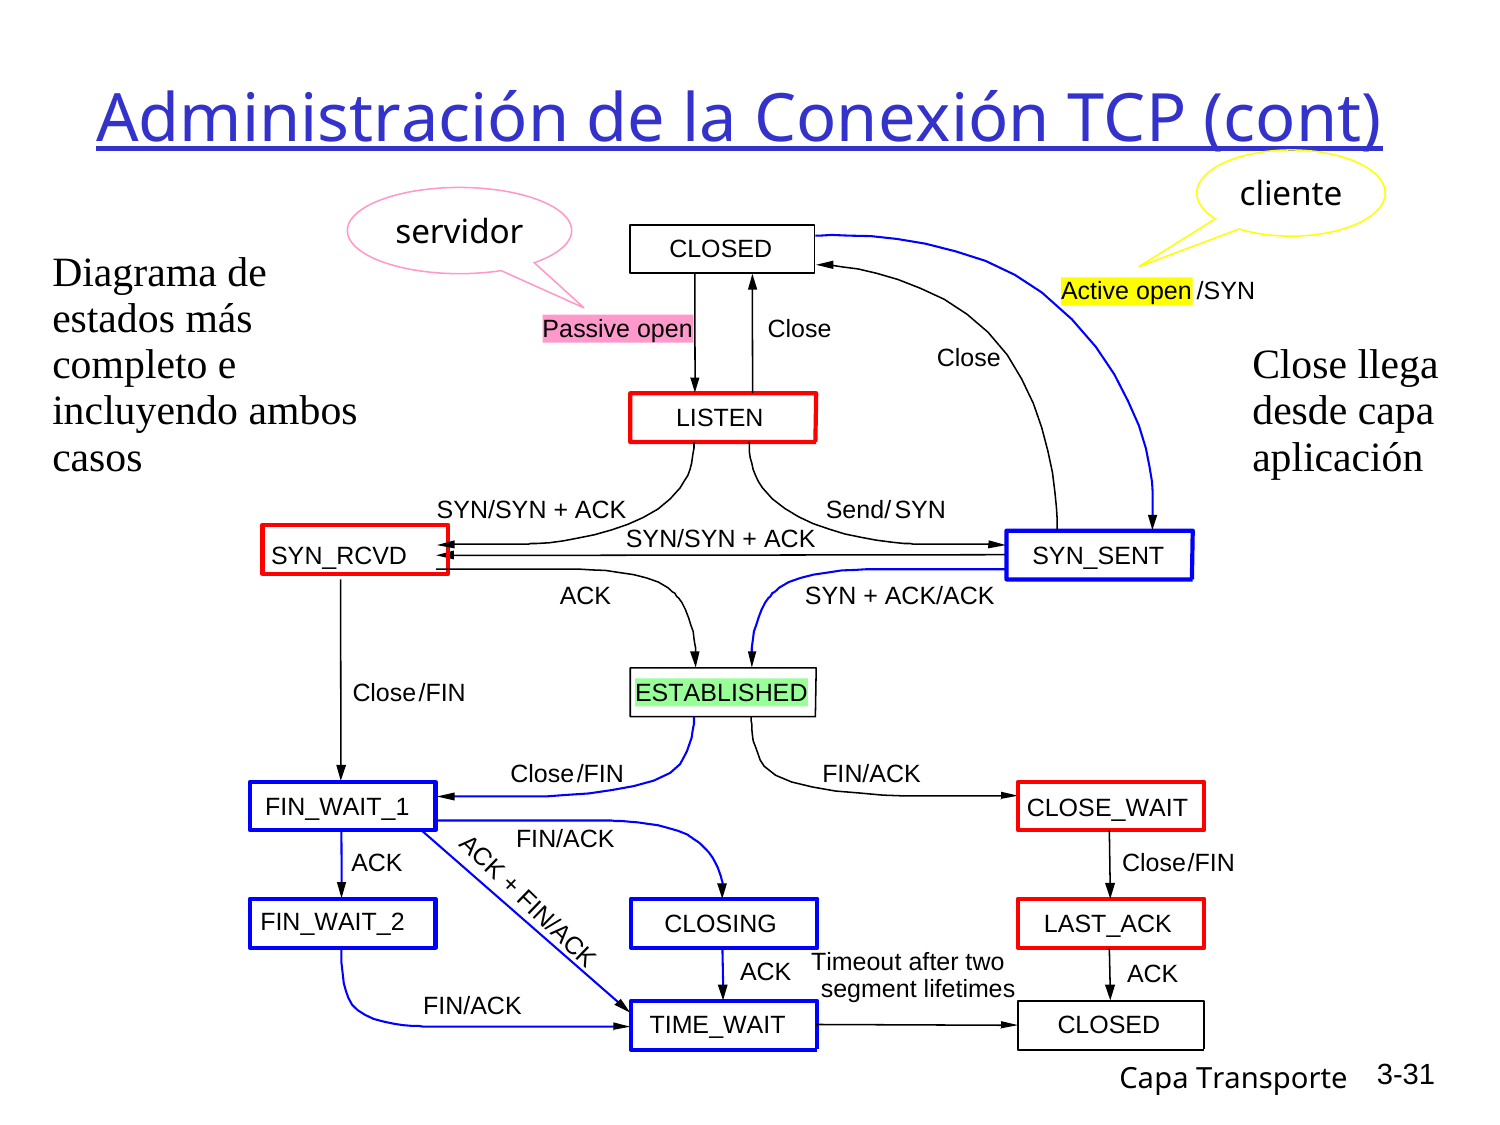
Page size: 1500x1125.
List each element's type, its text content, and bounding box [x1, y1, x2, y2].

text_box CLOSED [669, 234, 773, 263]
text_box ACK [739, 957, 792, 986]
text_box ACK [1127, 959, 1179, 988]
text_box ACK [351, 848, 403, 877]
text_box LAST_ACK [1043, 909, 1173, 938]
text_box [987, 540, 1006, 549]
text_box Close [936, 343, 1002, 372]
text_box ACK [559, 581, 612, 610]
text_box TIME_WAIT [649, 1011, 786, 1040]
text_box Close [1122, 848, 1187, 877]
text_box SYN + ACK/ACK [804, 581, 996, 610]
text_box [612, 1022, 631, 1031]
text_box Close [510, 760, 575, 789]
text_box SYN/SYN + ACK [625, 525, 816, 554]
text_box segment lifetimes [820, 974, 1016, 1003]
text_box FIN_WAIT_2 [260, 907, 406, 936]
text_box cliente [1138, 149, 1386, 267]
text_box servidor [347, 187, 585, 308]
text_box SYN_SENT [1032, 541, 1165, 570]
text_box FIN_WAIT_1 [265, 793, 411, 822]
text_box Passive open [542, 314, 694, 343]
text_box Close [767, 314, 832, 343]
text_box LISTEN [676, 403, 764, 432]
text_box [1000, 1021, 1019, 1030]
text_box Diagrama de estados más completo e incluyendo ambos casos [37, 241, 413, 488]
text_box [690, 376, 700, 393]
text_box /FIN [1187, 848, 1236, 877]
text_box [1104, 984, 1116, 1001]
text_box /FIN [418, 678, 466, 707]
text_box [614, 998, 629, 1013]
title Administración de la Conexión TCP (cont) [81, 21, 1438, 210]
text_box [717, 984, 728, 1001]
text_box CLOSE_WAIT [1026, 794, 1189, 823]
text_box CLOSED [1057, 1011, 1161, 1040]
text_box [336, 882, 347, 899]
text_box FIN/ACK [822, 760, 922, 789]
text_box Timeout after two [811, 948, 1013, 977]
text_box SYN_RCVD [270, 541, 408, 570]
text_box /FIN [576, 760, 625, 789]
text_box Active open [1061, 277, 1193, 306]
text_box [716, 882, 727, 899]
text_box [747, 273, 758, 290]
text_box [1104, 882, 1116, 899]
text_box [1000, 791, 1016, 800]
text_box [336, 764, 347, 780]
text_box SYN [894, 496, 947, 525]
text_box [436, 552, 446, 558]
text_box FIN/ACK [516, 825, 615, 854]
text_box FIN/ACK [423, 992, 522, 1021]
text_box [436, 792, 455, 801]
text_box CLOSING [664, 909, 778, 938]
text_box SYN/SYN + ACK [436, 496, 627, 525]
text_box [1147, 514, 1158, 531]
text_box [690, 651, 700, 668]
text_box [816, 260, 834, 269]
text_box Close llega desde capa aplicación [1237, 333, 1500, 488]
text_box Close [352, 678, 417, 707]
text_box [436, 540, 455, 549]
text_box Send/ [825, 496, 892, 525]
text_box [747, 651, 758, 668]
text_box ACK + FIN/ACK [454, 828, 603, 973]
text_box [450, 550, 454, 560]
text_box /SYN [1196, 277, 1256, 306]
text_box ESTABLISHED [635, 678, 808, 707]
